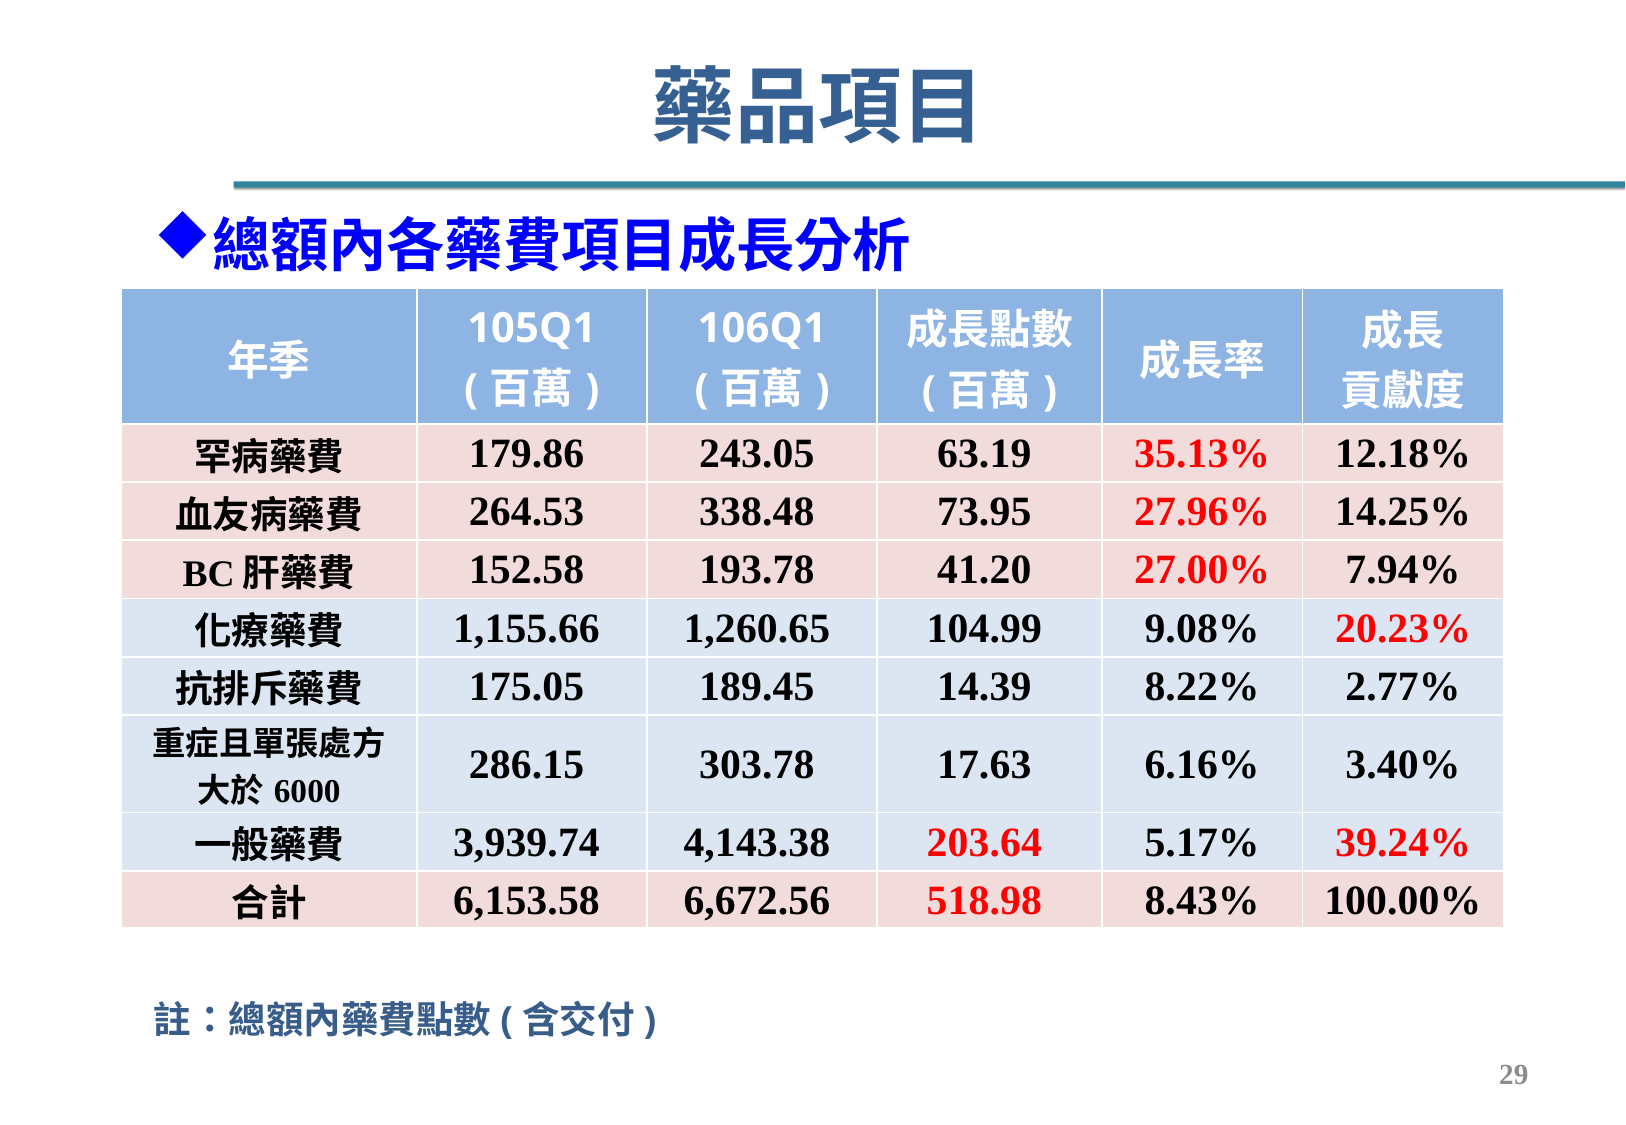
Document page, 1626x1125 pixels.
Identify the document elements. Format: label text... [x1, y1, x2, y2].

table_cell 303.78 [648, 716, 876, 812]
table_cell 1,155.66 [418, 599, 646, 656]
table_cell 9.08% [1103, 599, 1302, 656]
table_cell 20.23% [1303, 599, 1503, 656]
table_cell 264.53 [418, 483, 646, 539]
table_cell 14.25% [1303, 483, 1503, 539]
table_cell 3,939.74 [418, 813, 646, 870]
table_cell 179.86 [418, 425, 646, 481]
table_cell 286.15 [418, 716, 646, 812]
table_cell 152.58 [418, 541, 646, 598]
table_cell 抗排斥藥費 [122, 658, 416, 714]
table_header 年季 [122, 289, 416, 423]
table_cell 6,672.56 [648, 872, 876, 927]
table_cell 27.96% [1103, 483, 1302, 539]
table_cell 4,143.38 [648, 813, 876, 870]
table_cell 243.05 [648, 425, 876, 481]
table_cell 5.17% [1103, 813, 1302, 870]
table_cell 100.00% [1303, 872, 1503, 927]
table_cell 6,153.58 [418, 872, 646, 927]
table_cell 14.39 [878, 658, 1101, 714]
table_cell 2.77% [1303, 658, 1503, 714]
table_cell 27.00% [1103, 541, 1302, 598]
table_header 106Q1 (百萬) [648, 289, 876, 423]
table_cell 518.98 [878, 872, 1101, 927]
table_cell 193.78 [648, 541, 876, 598]
table_cell 175.05 [418, 658, 646, 714]
table_header 105Q1 (百萬) [418, 289, 646, 423]
table_cell 41.20 [878, 541, 1101, 598]
table_cell 化療藥費 [122, 599, 416, 656]
table_cell 12.18% [1303, 425, 1503, 481]
table_cell 73.95 [878, 483, 1101, 539]
table_cell 一般藥費 [122, 813, 416, 870]
table_cell 63.19 [878, 425, 1101, 481]
table_cell 203.64 [878, 813, 1101, 870]
table_cell 104.99 [878, 599, 1101, 656]
table_cell 35.13% [1103, 425, 1302, 481]
table_cell 3.40% [1303, 716, 1503, 812]
table_cell 7.94% [1303, 541, 1503, 598]
text_box 總額內各藥費項目成長分析 [139, 200, 1463, 286]
table_cell 189.45 [648, 658, 876, 714]
table_header 成長 貢獻度 [1303, 289, 1503, 423]
table_cell 338.48 [648, 483, 876, 539]
table_cell 8.22% [1103, 658, 1302, 714]
text_box 註：總額內藥費點數(含交付) [139, 988, 1486, 1049]
table_cell 39.24% [1303, 813, 1503, 870]
slide_number <編號> [1164, 1042, 1544, 1103]
table_cell 罕病藥費 [122, 425, 416, 481]
title 藥品項目 [80, 27, 1557, 179]
table_cell BC肝藥費 [122, 541, 416, 598]
table_cell 血友病藥費 [122, 483, 416, 539]
table_cell 1,260.65 [648, 599, 876, 656]
table_cell 重症且單張處方 大於6000 [122, 716, 416, 812]
table_cell 17.63 [878, 716, 1101, 812]
table_header 成長率 [1103, 289, 1302, 423]
table_cell 8.43% [1103, 872, 1302, 927]
table_cell 6.16% [1103, 716, 1302, 812]
table_cell 合計 [122, 872, 416, 927]
table_header 成長點數 (百萬) [878, 289, 1101, 423]
